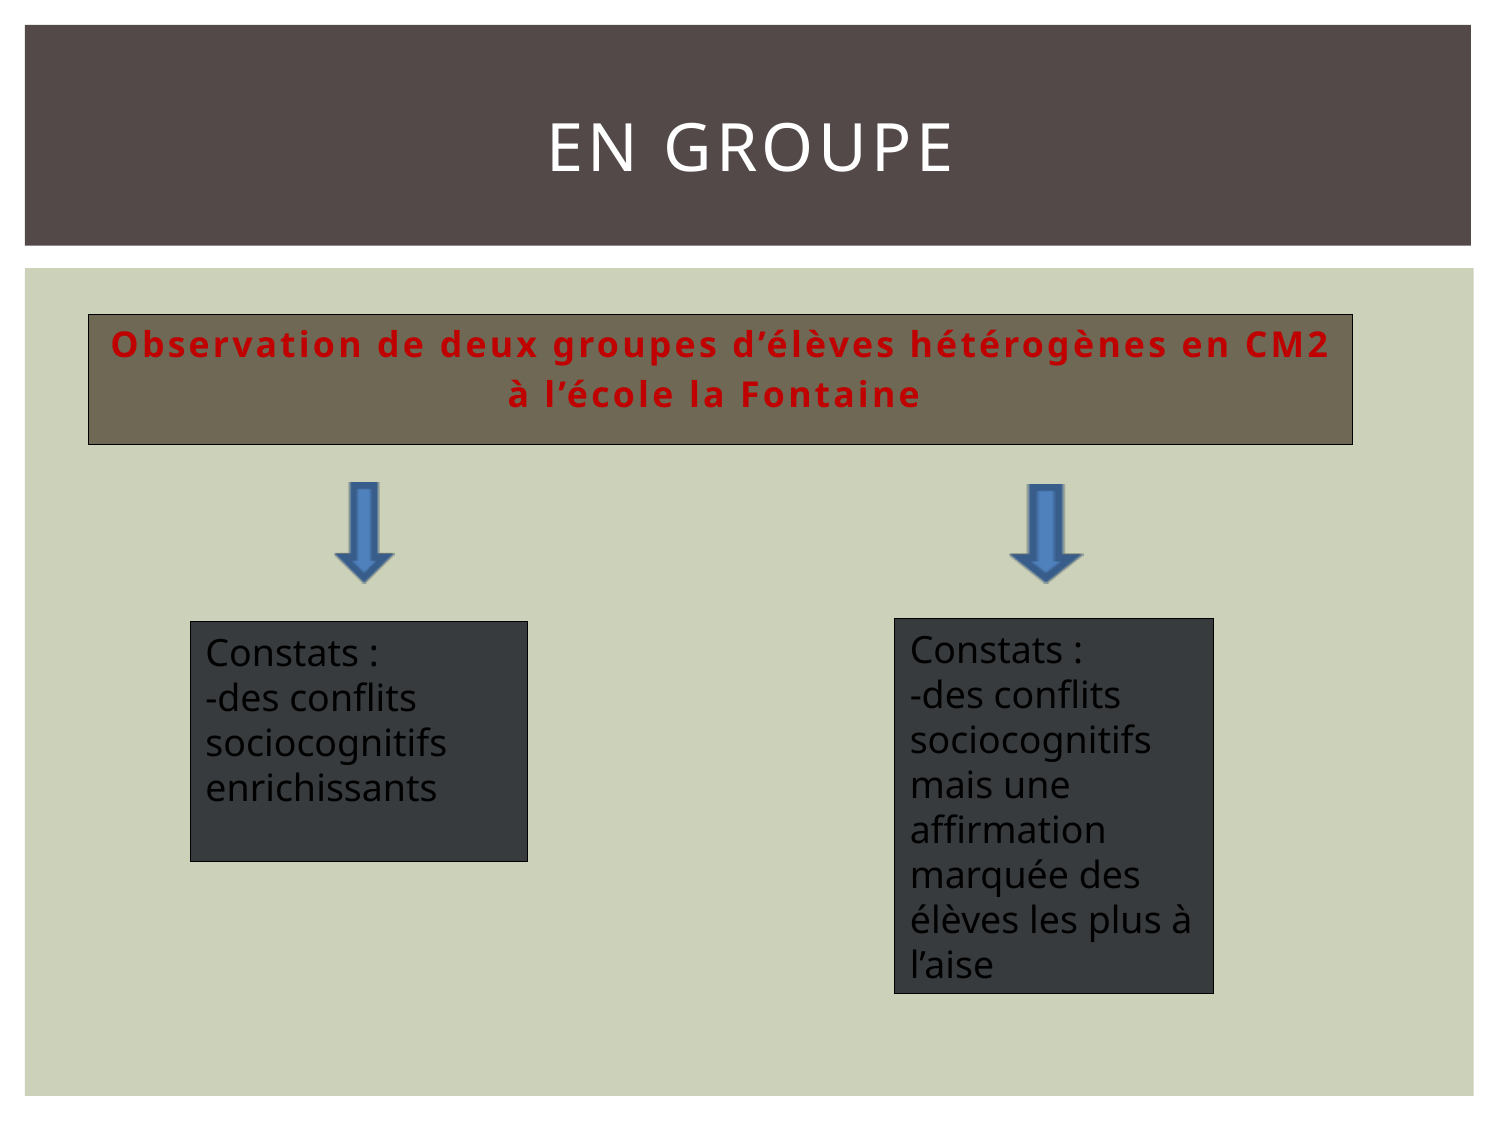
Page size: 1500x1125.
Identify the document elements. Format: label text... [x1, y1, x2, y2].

text_box Constats : -des conflits sociocognitifs enrichissants [190, 621, 528, 862]
picture [1009, 484, 1084, 584]
title En groupe [62, 58, 1438, 232]
list Observation de deux groupes d’élèves hétérogènes en CM2 à l’école la Fontaine [88, 314, 1353, 445]
picture [334, 482, 395, 584]
text_box Constats : -des conflits sociocognitifs mais une affirmation marquée des élèves les plus à l’aise [894, 618, 1214, 994]
